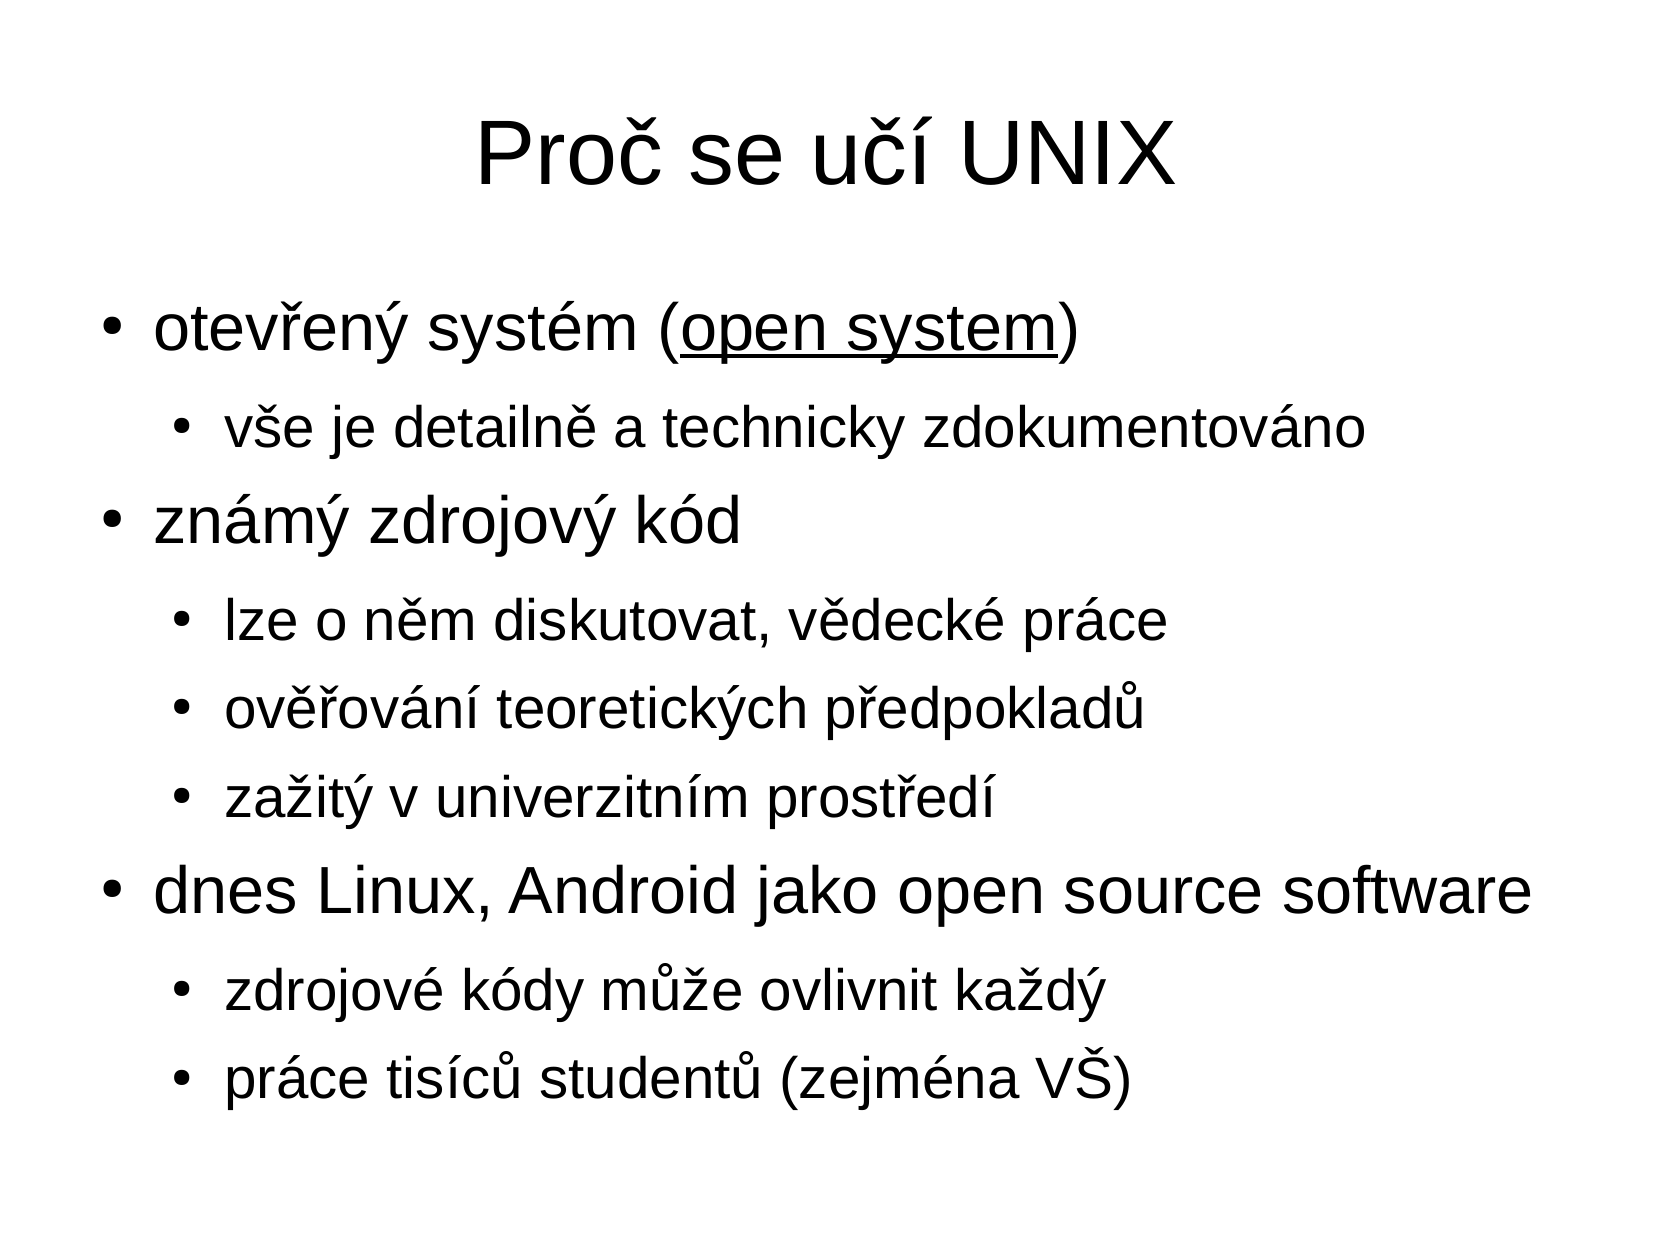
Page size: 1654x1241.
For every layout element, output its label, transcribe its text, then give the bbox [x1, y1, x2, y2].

list otevřený systém (open system) vše je detailně a technicky zdokumentováno známý zdrojový kód lze o něm diskutovat, vědecké práce ověřování teoretických předpokladů zažitý v univerzitním prostředí dnes Linux, Android jako open source software zdrojové kódy může ovlivnit každý práce tisíců studentů (zejména VŠ) [82, 290, 1571, 1112]
title Proč se učí UNIX [82, 56, 1571, 250]
